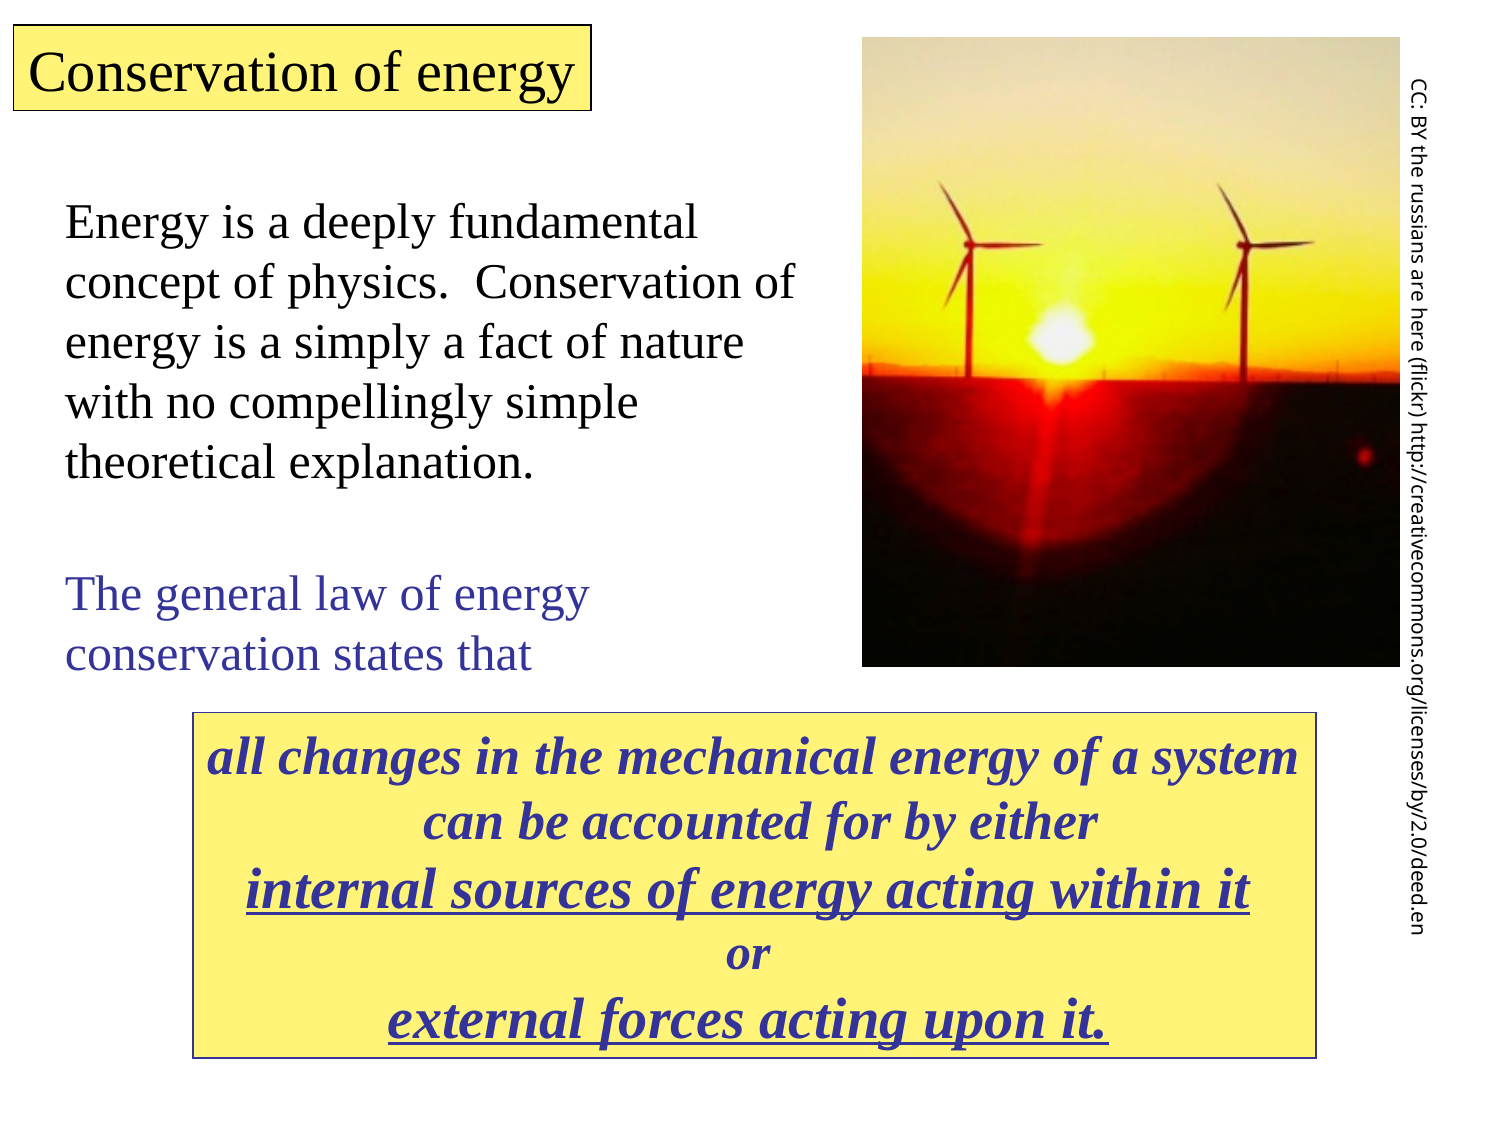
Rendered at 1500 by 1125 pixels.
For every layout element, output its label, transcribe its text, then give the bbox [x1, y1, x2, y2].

text_box CC: BY the russians are here (flickr) http://creativecommons.org/licenses/by/2.0/deed.en [1399, 63, 1441, 952]
text_box Conservation of energy [13, 24, 591, 111]
text_box all changes in the mechanical energy of a system can be accounted for by either internal sources of energy acting within it or external forces acting upon it. [192, 712, 1316, 1058]
text_box Energy is a deeply fundamental concept of physics. Conservation of energy is a simply a fact of nature with no compellingly simple theoretical explanation. The general law of energy conservation states that [50, 181, 851, 689]
picture [862, 37, 1400, 667]
